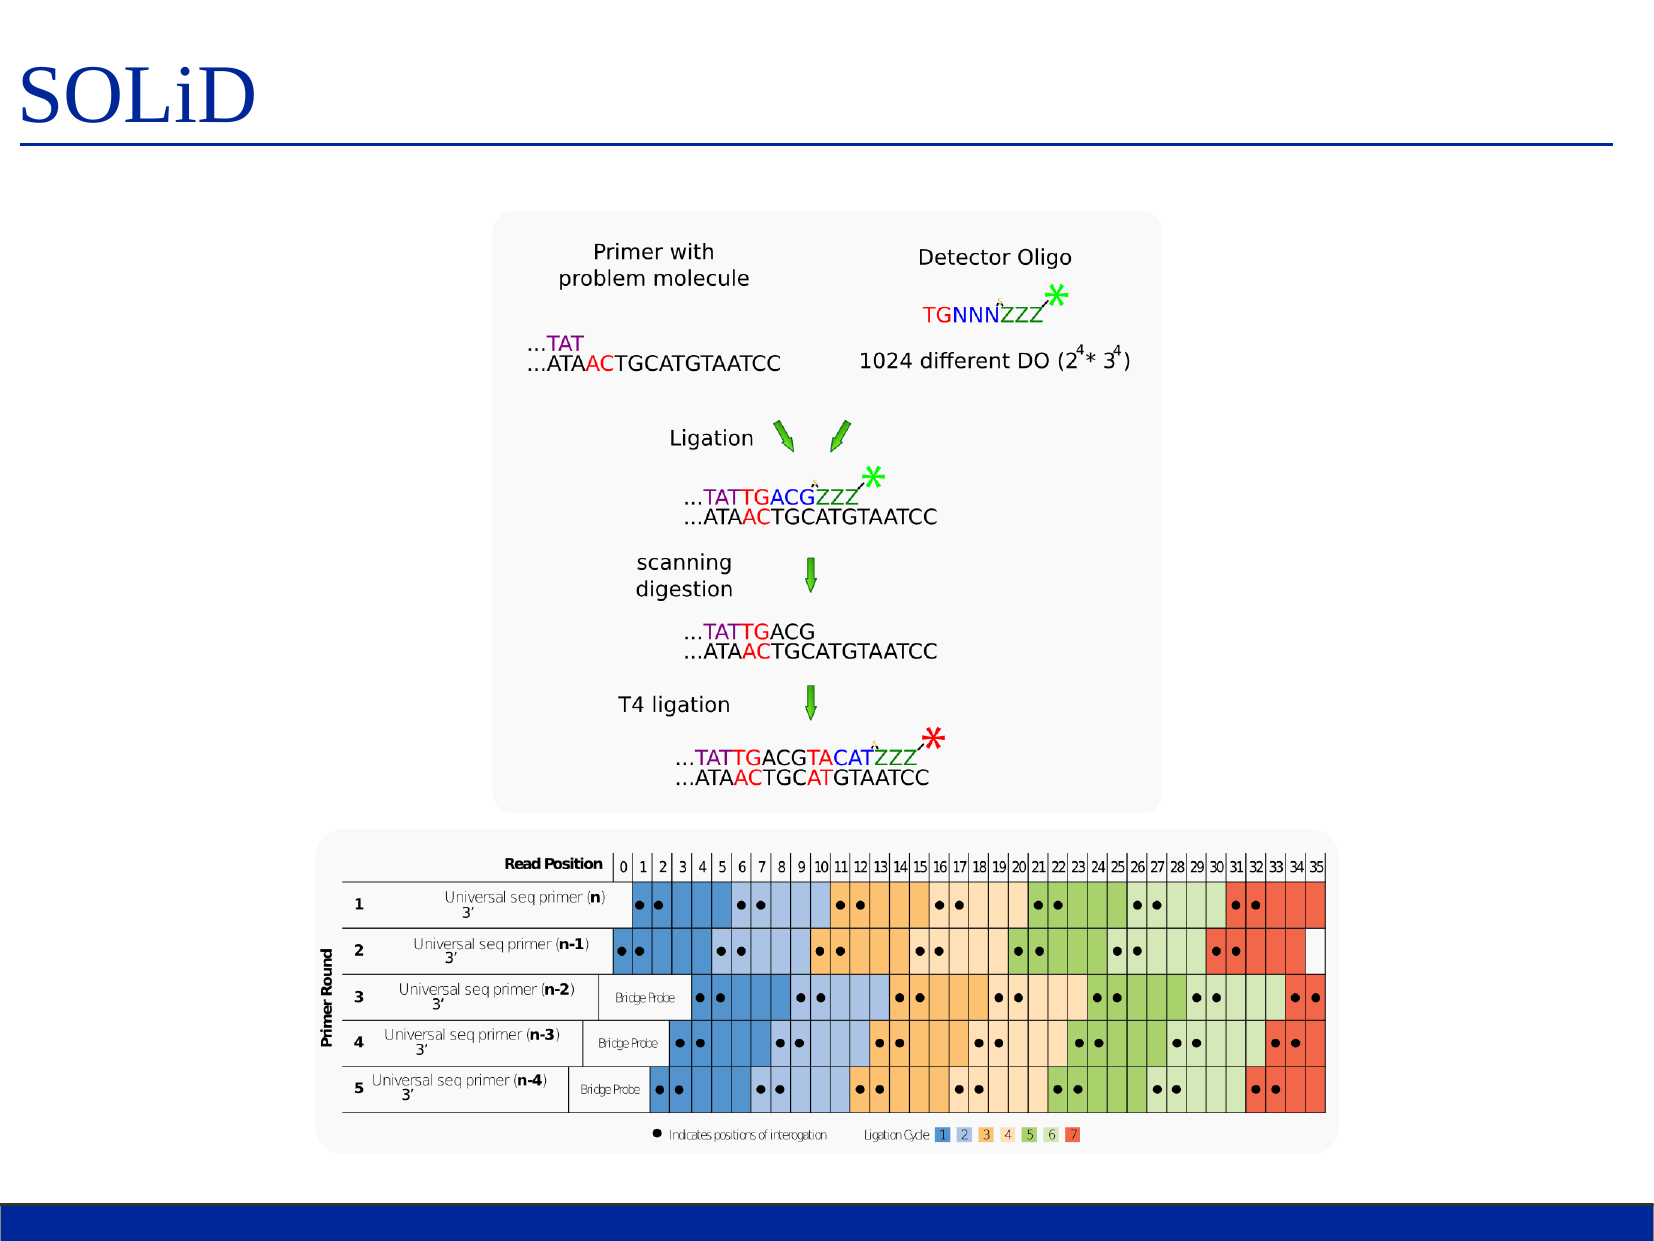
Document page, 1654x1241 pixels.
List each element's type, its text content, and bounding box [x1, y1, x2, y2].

picture [315, 829, 1339, 1154]
picture [492, 211, 1162, 813]
title SOLiD [17, 0, 1589, 198]
